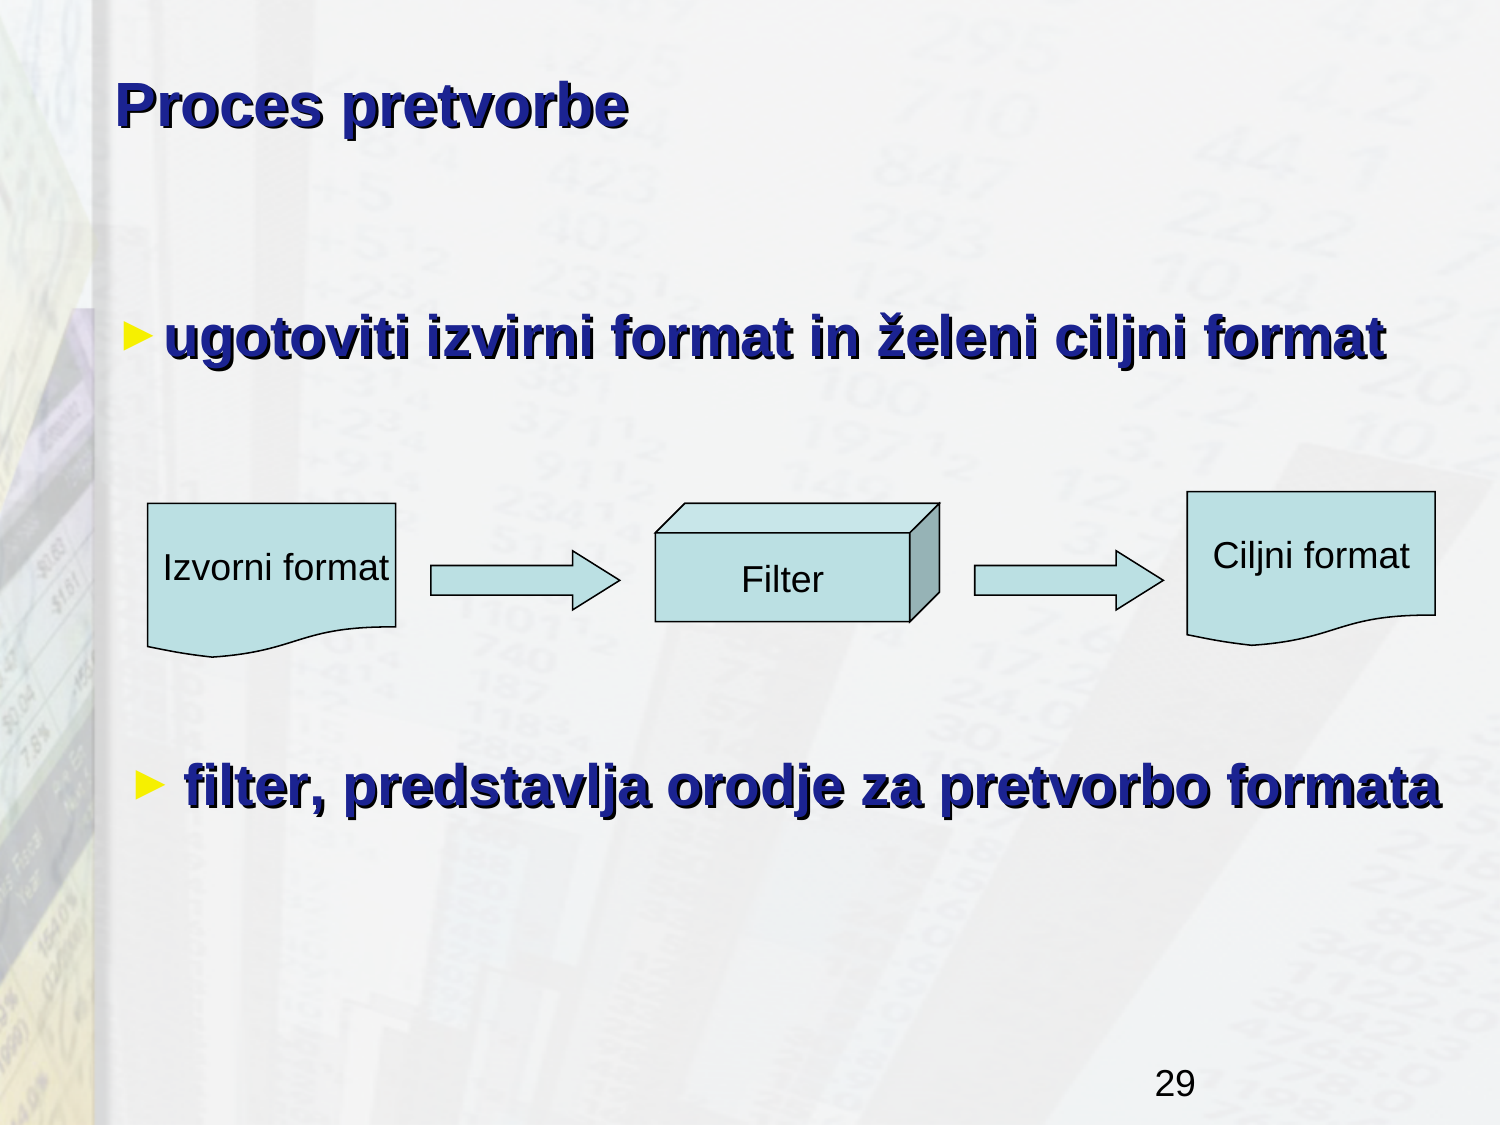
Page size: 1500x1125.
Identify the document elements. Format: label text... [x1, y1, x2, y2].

text_box Izvorni format [147, 503, 396, 658]
title Proces pretvorbe [100, 7, 1451, 195]
picture [0, 0, 1500, 1125]
text_box [430, 550, 620, 610]
text_box filter, predstavlja orodje za pretvorbo formata [112, 739, 1460, 835]
text_box [974, 550, 1164, 610]
list ugotoviti izvirni format in želeni ciljni format [100, 290, 1447, 446]
text_box Filter [655, 533, 909, 622]
text_box Analiza odmikov [655, 503, 938, 533]
text_box Ciljni format [1187, 491, 1436, 646]
